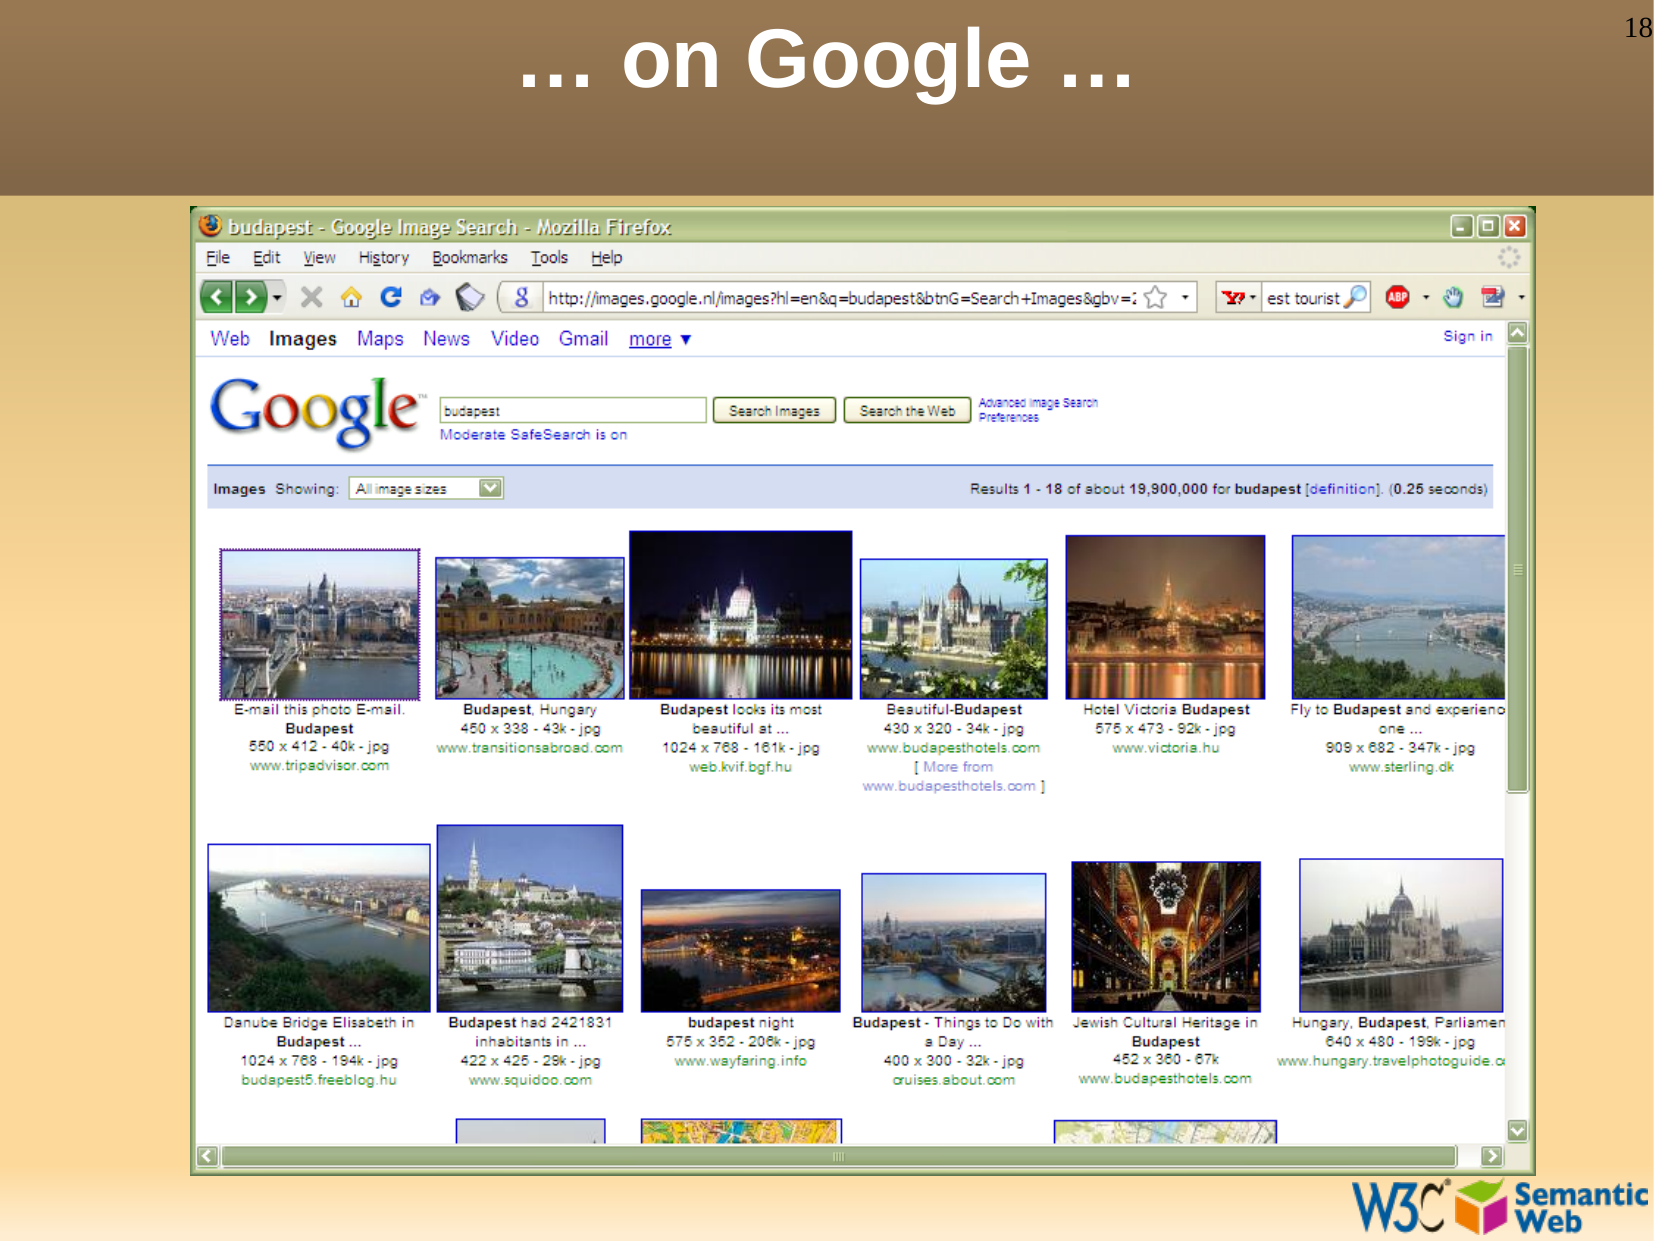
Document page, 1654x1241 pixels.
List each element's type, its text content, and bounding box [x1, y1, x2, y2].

title … on Google … [0, 0, 1654, 119]
picture [0, 119, 1654, 1241]
